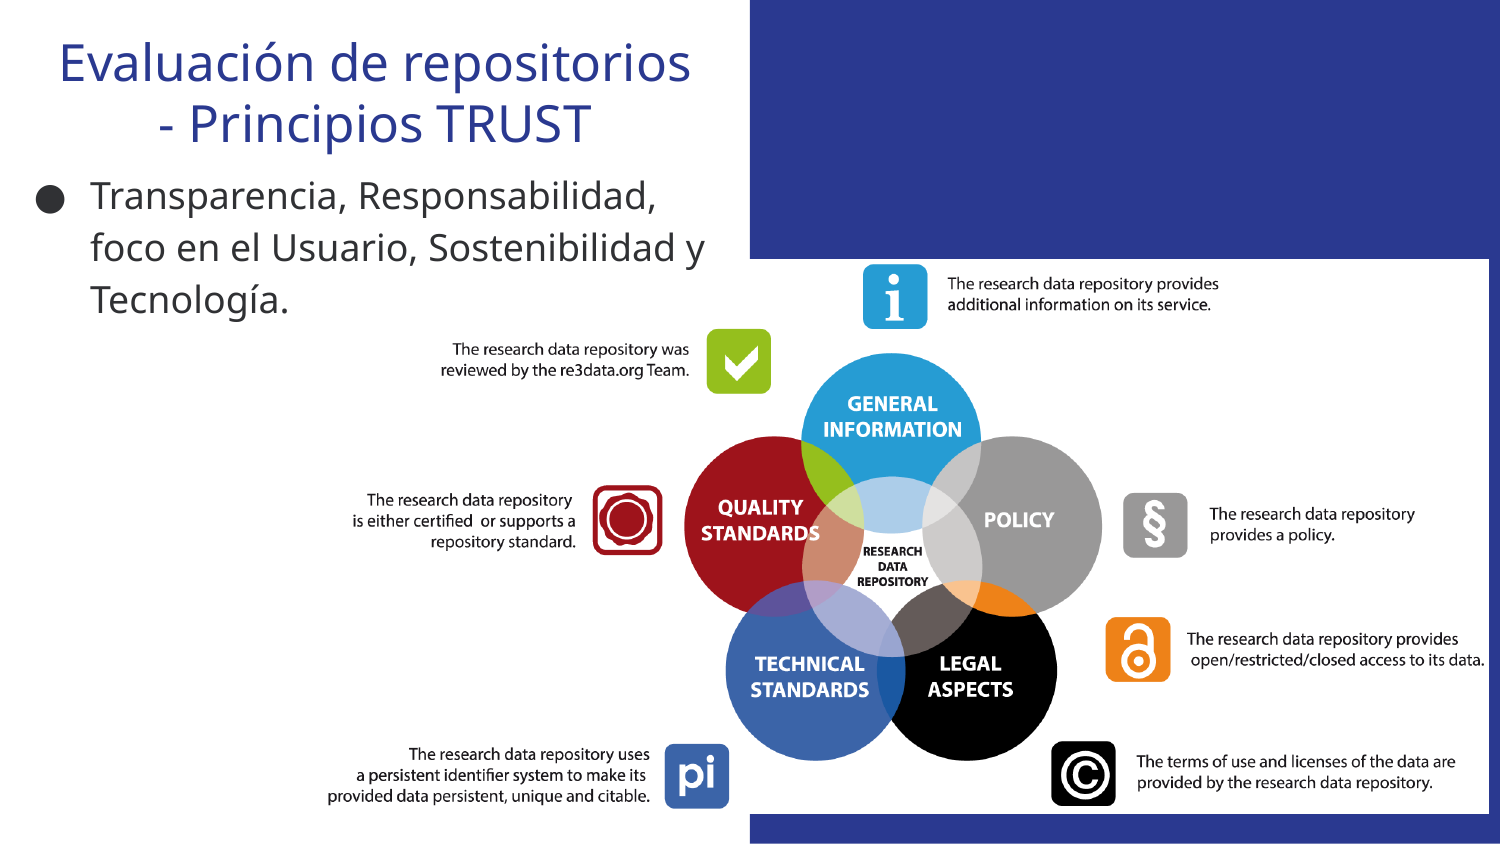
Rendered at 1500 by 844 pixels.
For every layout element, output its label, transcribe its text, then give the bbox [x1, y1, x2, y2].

subtitle Transparencia, Responsabilidad, foco en el Usuario, Sostenibilidad y Tecnología. [0, 150, 750, 807]
picture [323, 259, 1489, 814]
title Evaluación de repositorios - Principios TRUST [43, 13, 708, 150]
